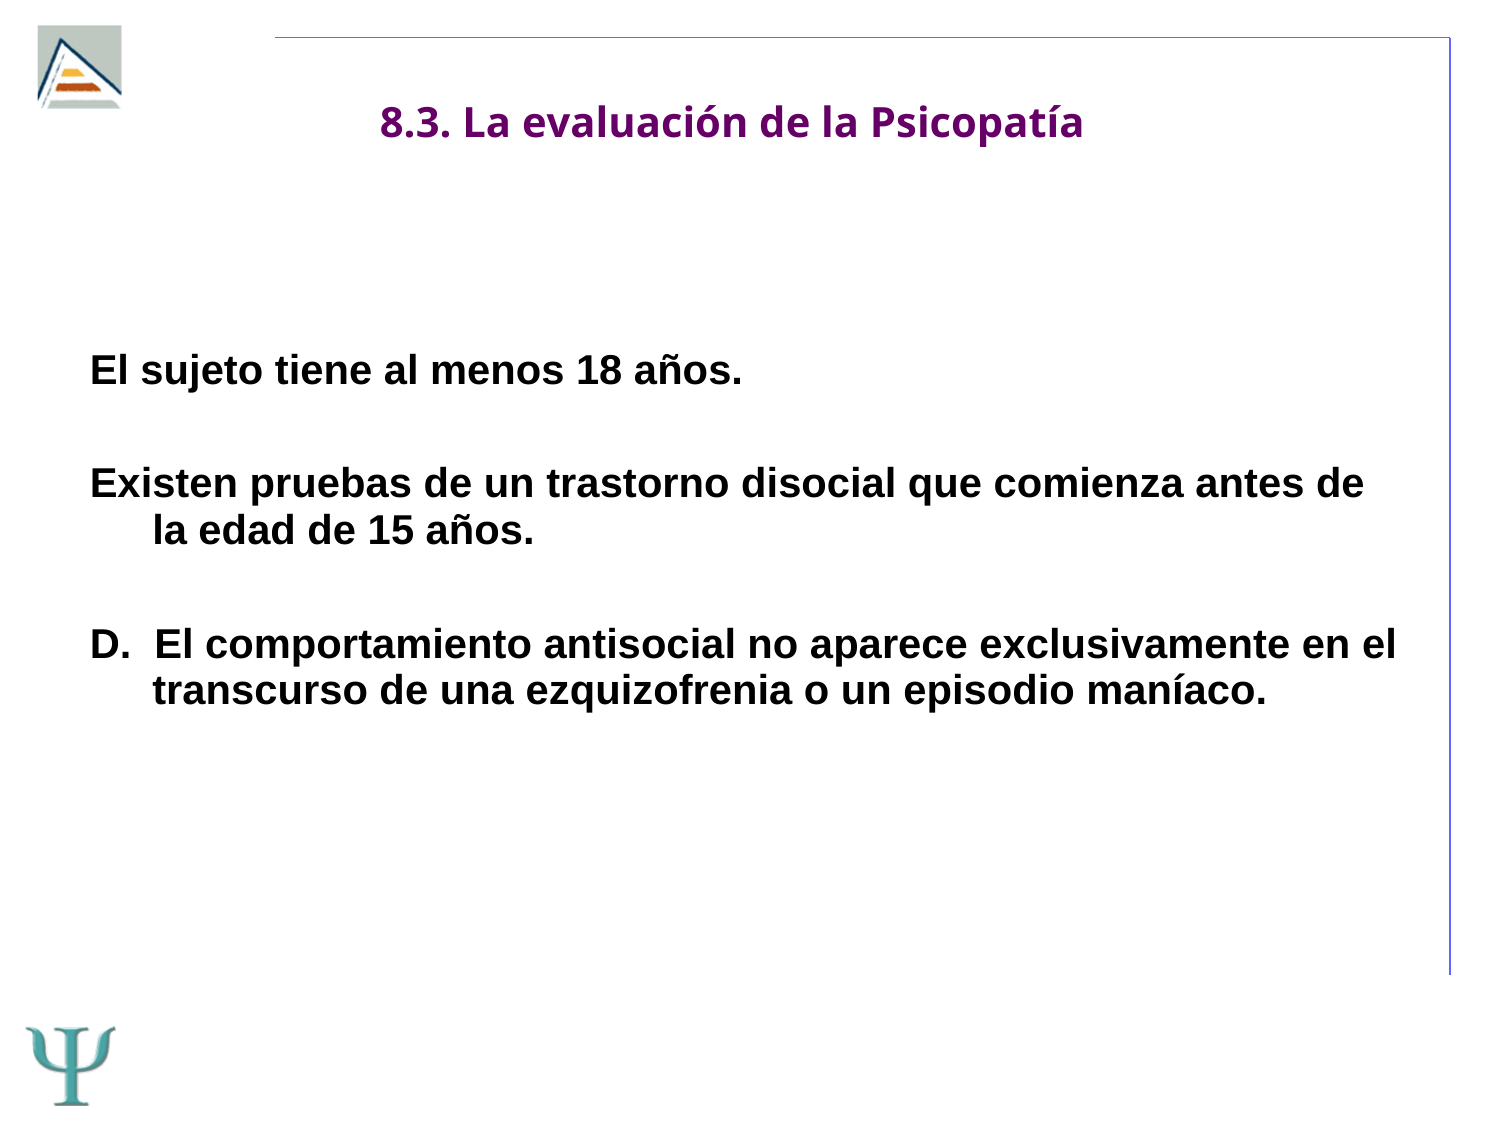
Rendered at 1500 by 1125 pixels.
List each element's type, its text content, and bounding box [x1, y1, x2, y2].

picture [24, 1024, 116, 1106]
title 8.3. La evaluación de la Psicopatía [64, 74, 1400, 168]
list El sujeto tiene al menos 18 años. Existen pruebas de un trastorno disocial que comienza antes de la edad de 15 años. D. El comportamiento antisocial no aparece exclusivamente en el transcurso de una ezquizofrenia o un episodio maníaco. [75, 224, 1426, 1013]
picture [37, 24, 122, 109]
